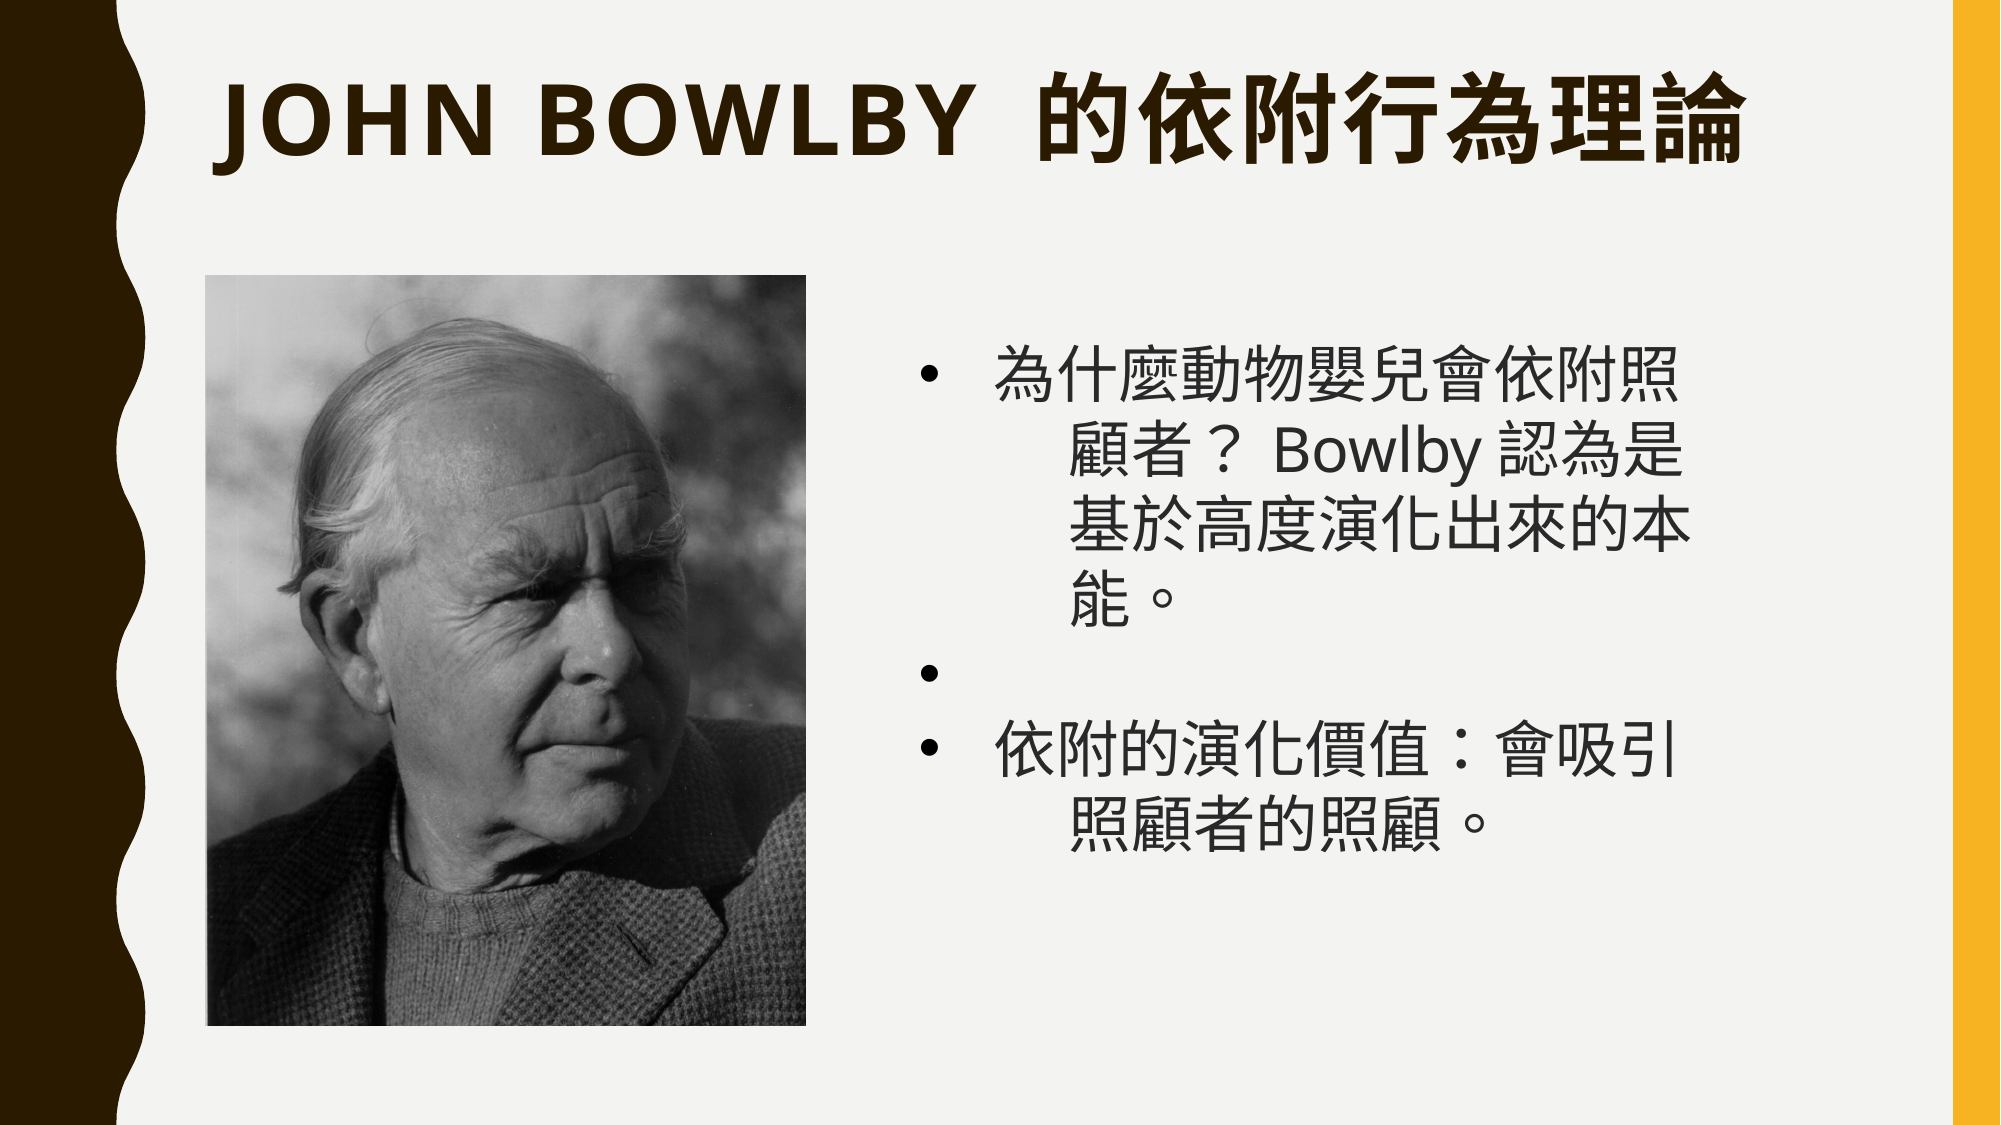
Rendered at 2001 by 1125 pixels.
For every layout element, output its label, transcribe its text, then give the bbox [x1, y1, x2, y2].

picture [205, 275, 806, 1026]
text_box 為什麼動物嬰兒會依附照顧者？Bowlby認為是基於高度演化出來的本能。 依附的演化價值：會吸引照顧者的照顧。 [904, 328, 1733, 867]
title John Bowlby 的依附行為理論 [205, 62, 1876, 308]
